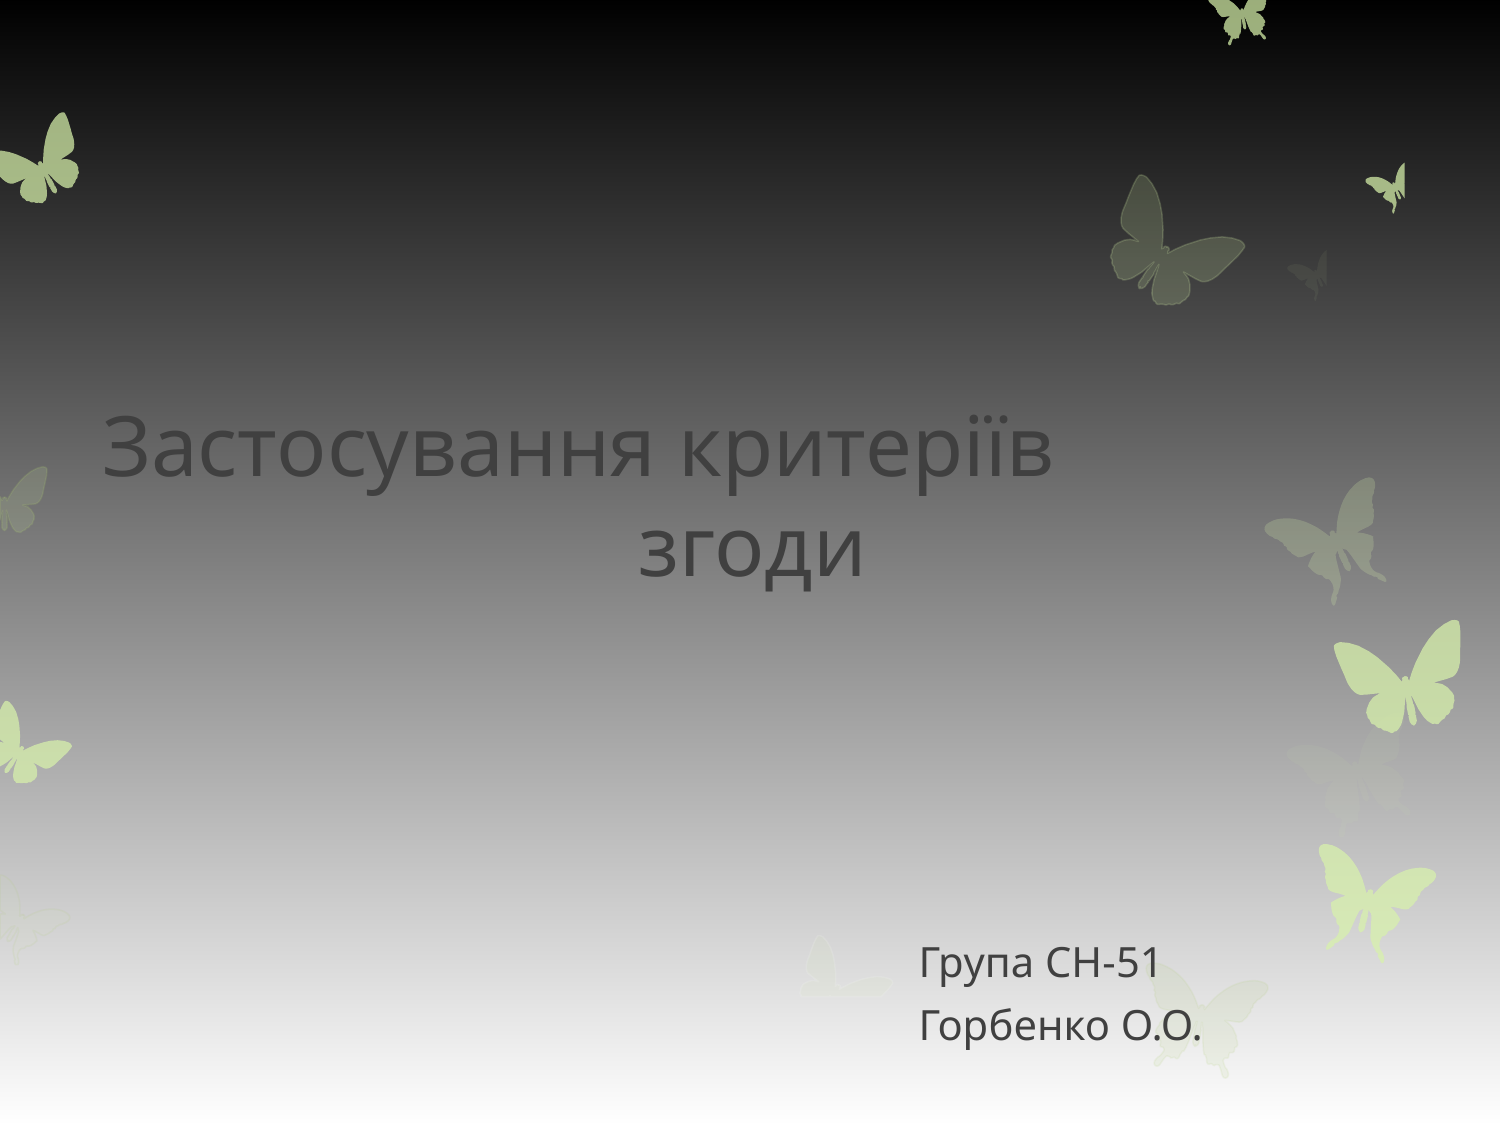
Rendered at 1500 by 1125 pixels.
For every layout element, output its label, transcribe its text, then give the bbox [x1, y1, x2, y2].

subtitle Група СН-51 Горбенко О.О. [903, 928, 1463, 1070]
title Застосування критеріїв згоди [76, 456, 1429, 701]
